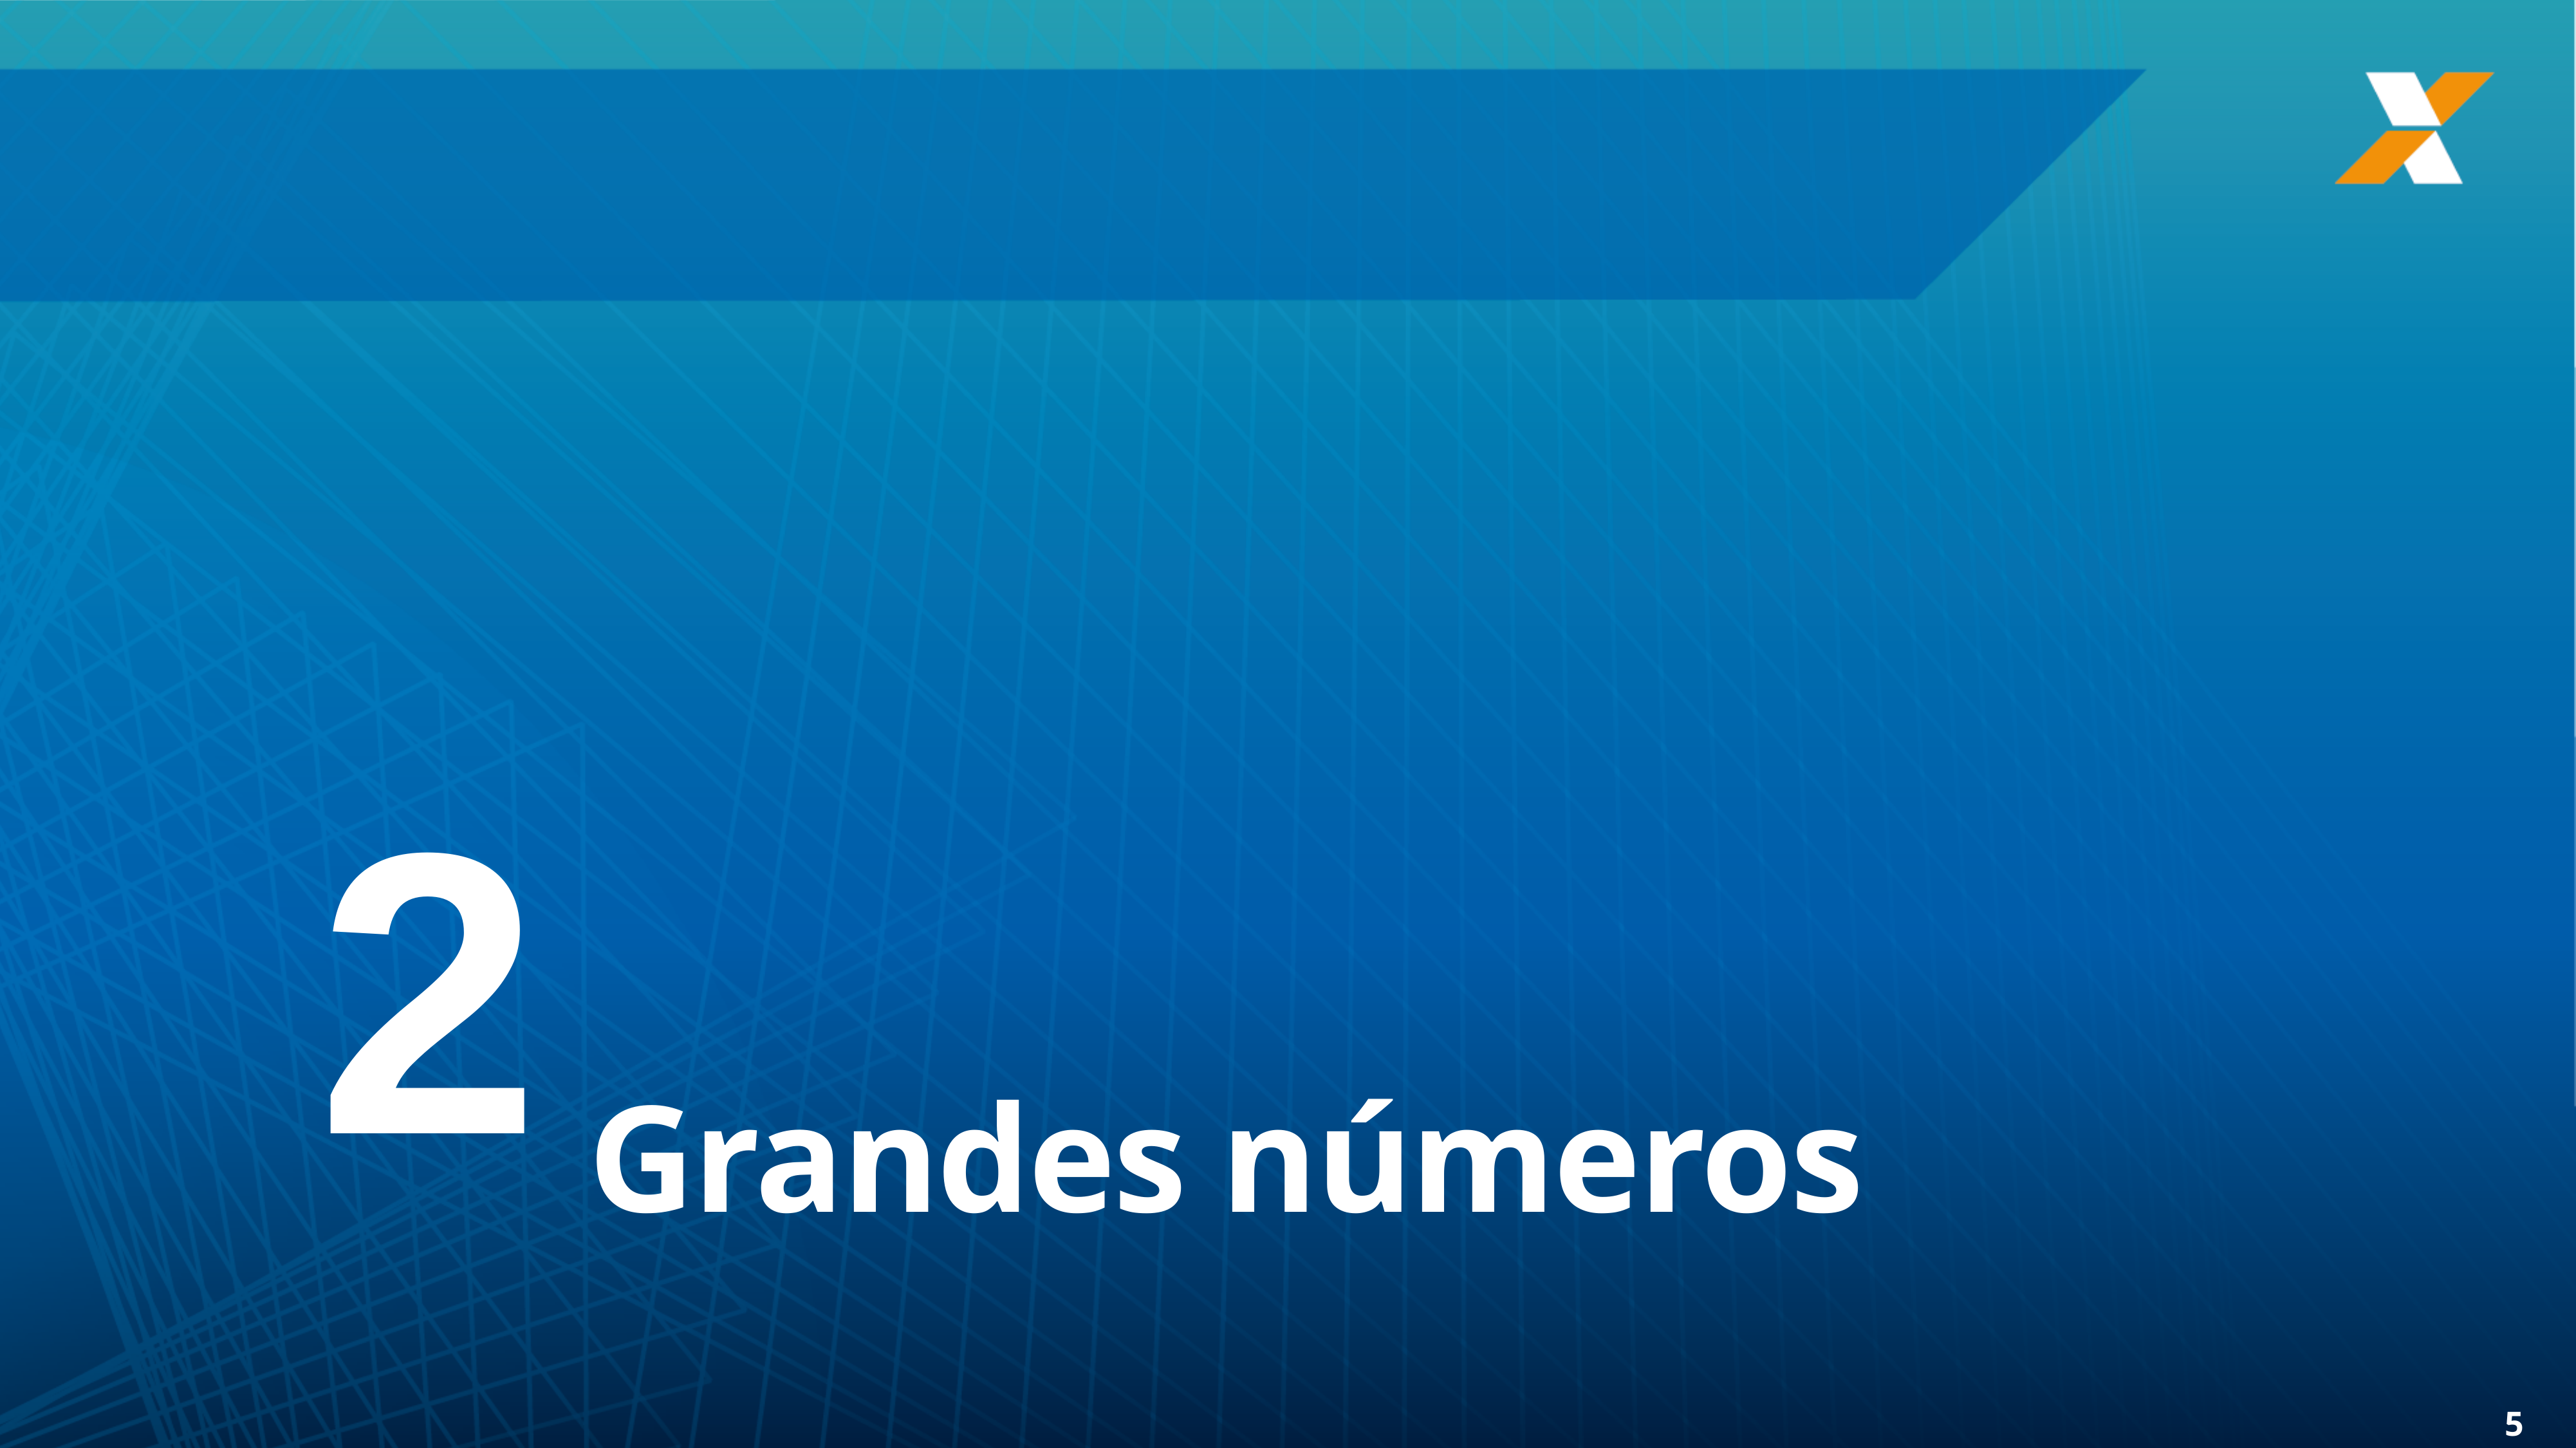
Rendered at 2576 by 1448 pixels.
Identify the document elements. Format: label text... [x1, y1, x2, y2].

text_box 2 [307, 560, 570, 1219]
text_box Grandes números [579, 1075, 2201, 1159]
text_box [2495, 1397, 2555, 1448]
